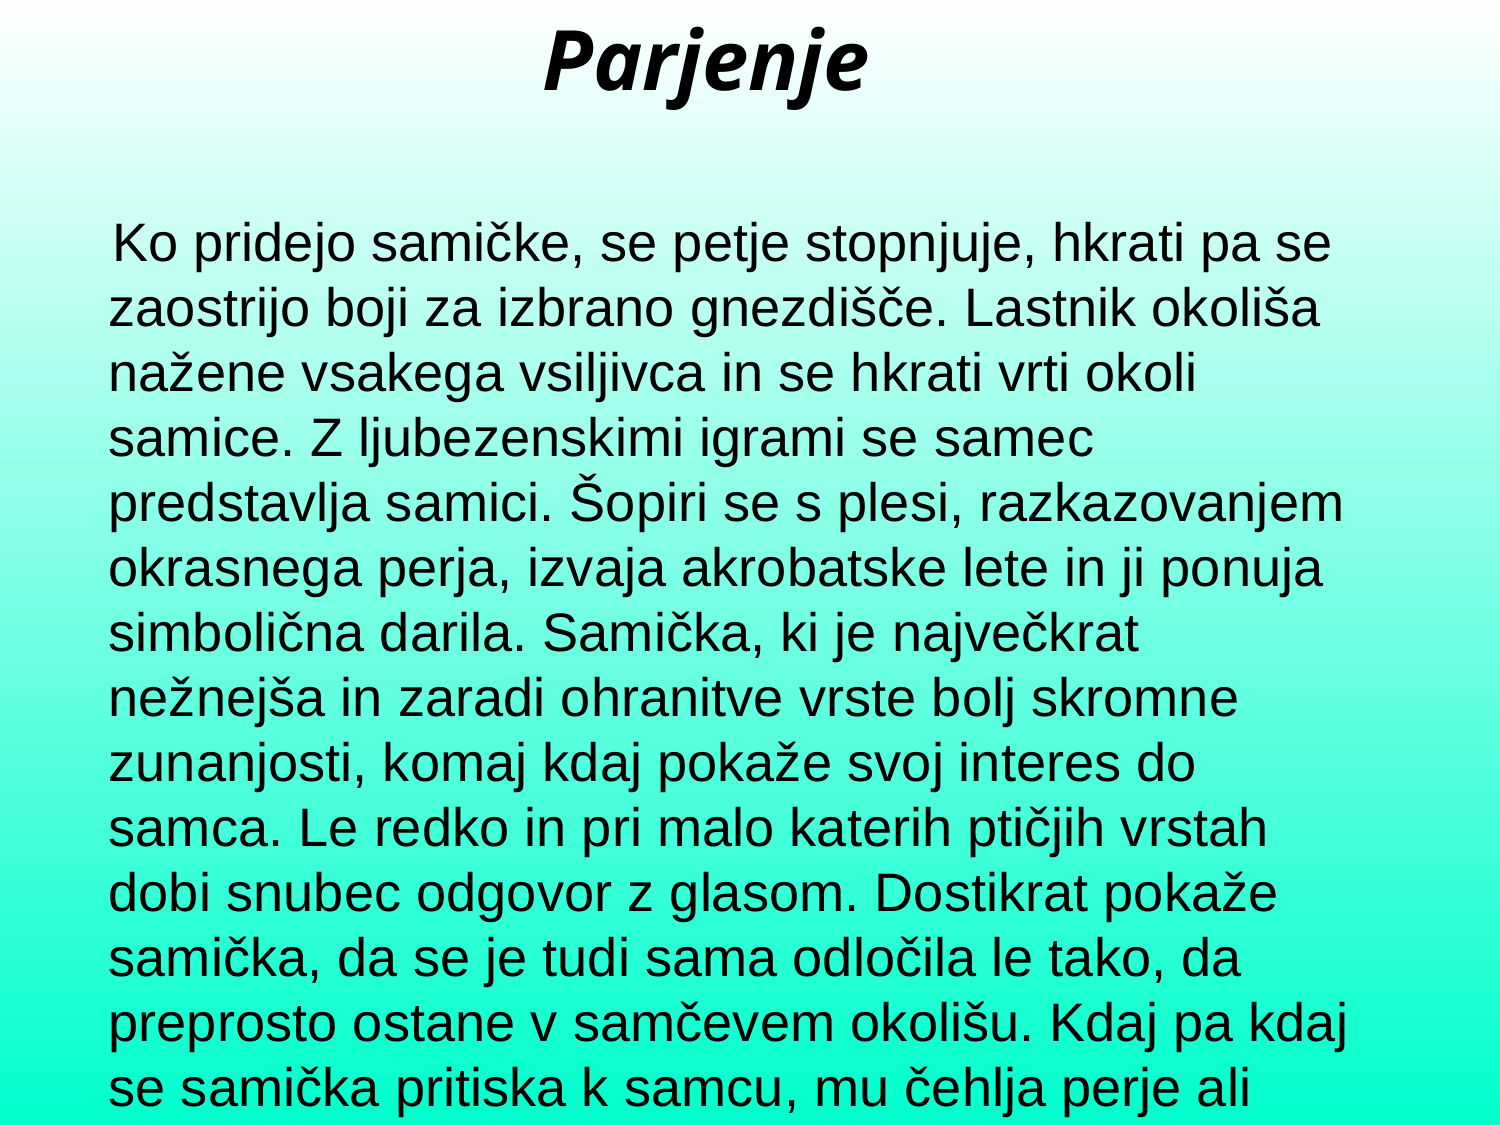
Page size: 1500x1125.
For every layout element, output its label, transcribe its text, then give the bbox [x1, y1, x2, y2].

text_box Ko pridejo samičke, se petje stopnjuje, hkrati pa se zaostrijo boji za izbrano gnezdišče. Lastnik okoliša nažene vsakega vsiljivca in se hkrati vrti okoli samice. Z ljubezenskimi igrami se samec predstavlja samici. Šopiri se s plesi, razkazovanjem okrasnega perja, izvaja akrobatske lete in ji ponuja simbolična darila. Samička, ki je največkrat nežnejša in zaradi ohranitve vrste bolj skromne zunanjosti, komaj kdaj pokaže svoj interes do samca. Le redko in pri malo katerih ptičjih vrstah dobi snubec odgovor z glasom. Dostikrat pokaže samička, da se je tudi sama odločila le tako, da preprosto ostane v samčevem okolišu. Kdaj pa kdaj se samička pritiska k samcu, mu čehlja perje ali vabljivo počene. [37, 897, 1388, 943]
text_box Ko pridejo samičke, se petje stopnjuje, hkrati pa se zaostrijo boji za izbrano gnezdišče. Lastnik okoliša nažene vsakega vsiljivca in se hkrati vrti okoli samice. Z ljubezenskimi igrami se samec predstavlja samici. Šopiri se s plesi, razkazovanjem okrasnega perja, izvaja akrobatske lete in ji ponuja simbolična darila. Samička, ki je največkrat nežnejša in zaradi ohranitve vrste bolj skromne zunanjosti, komaj kdaj pokaže svoj interes do samca. Le redko in pri malo katerih ptičjih vrstah dobi snubec odgovor z glasom. Dostikrat pokaže samička, da se je tudi sama odločila le tako, da preprosto ostane v samčevem okolišu. Kdaj pa kdaj se samička pritiska k samcu, mu čehlja perje ali vabljivo počene. [37, 199, 1388, 842]
text_box Parjenje [137, 0, 1275, 199]
